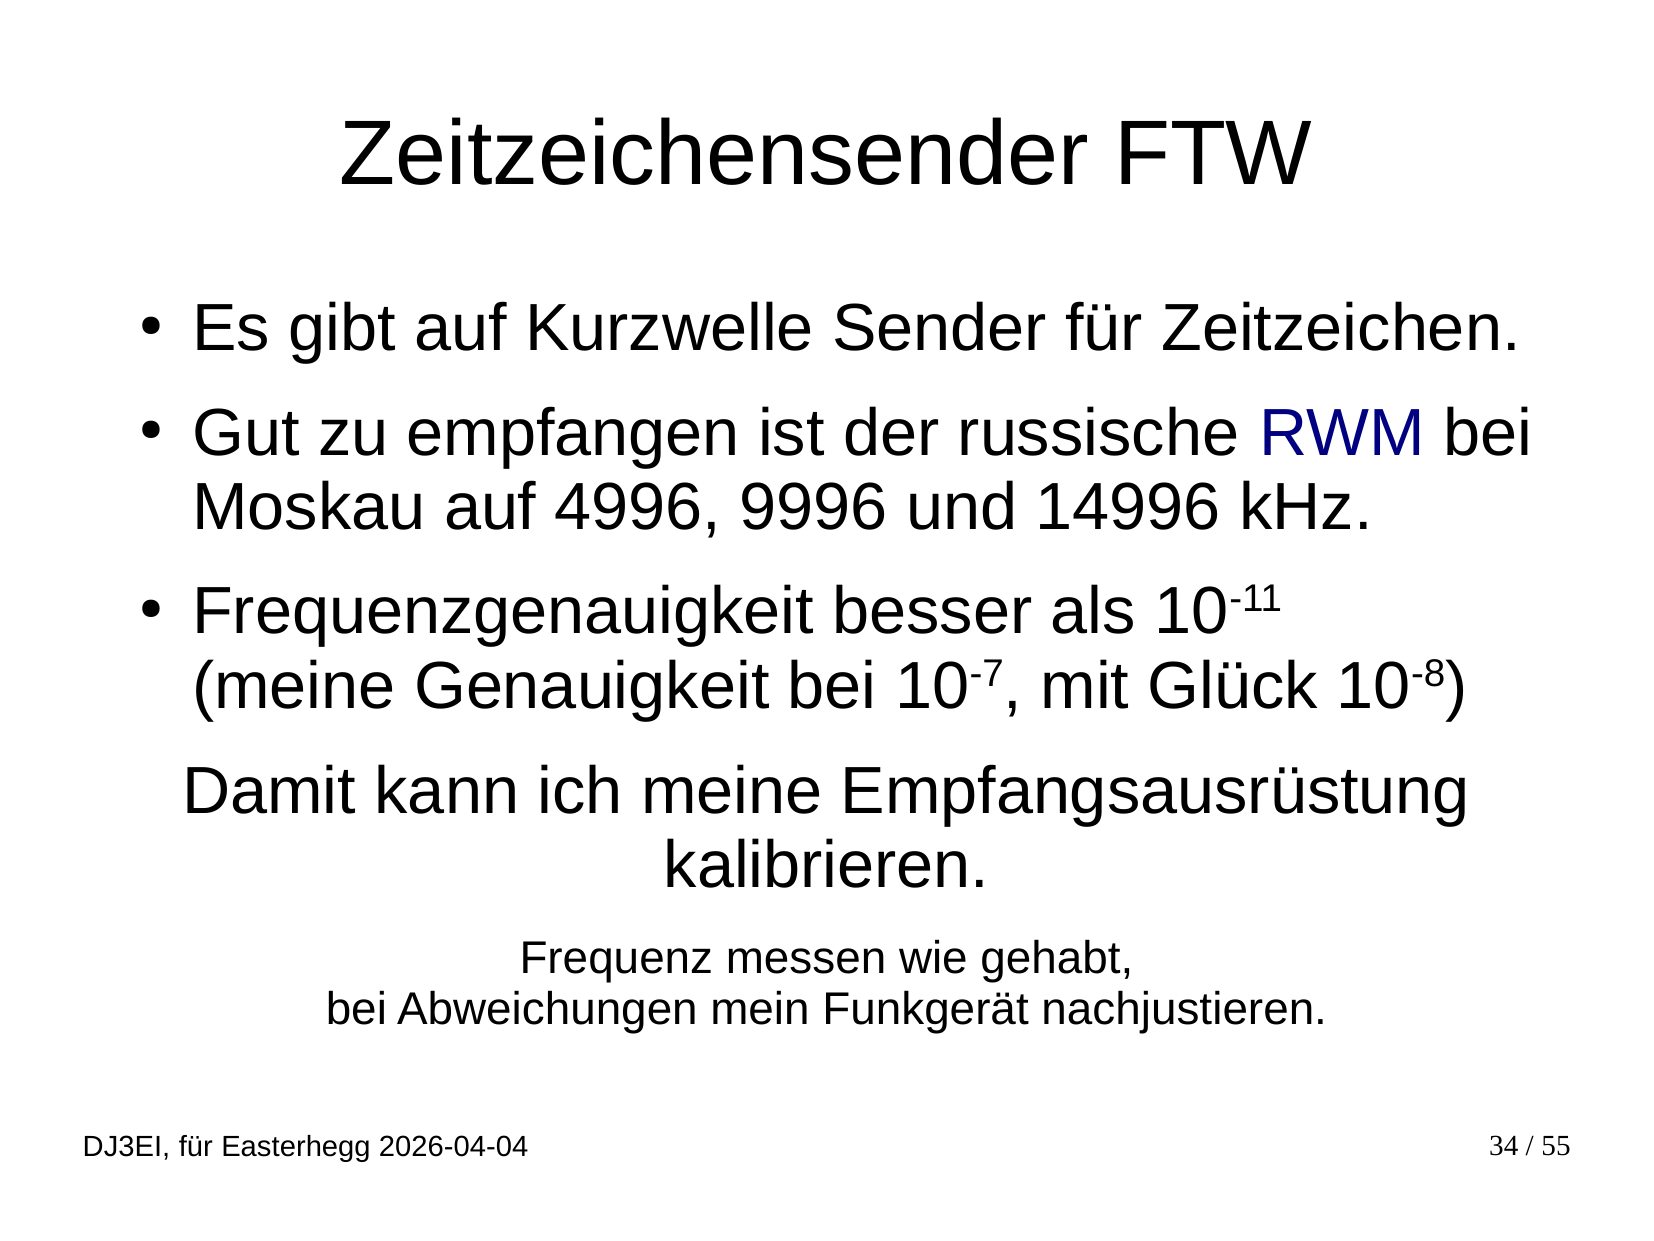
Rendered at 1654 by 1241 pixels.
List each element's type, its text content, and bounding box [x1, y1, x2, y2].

title Zeitzeichensender FTW [82, 49, 1571, 257]
list Es gibt auf Kurzwelle Sender für Zeitzeichen. Gut zu empfangen ist der russische RWM bei Moskau auf 4996, 9996 und 14996 kHz. Frequenzgenauigkeit besser als 10-11 (meine Genauigkeit bei 10-7, mit Glück 10-8) Damit kann ich meine Empfangsausrüstung kalibrieren. Frequenz messen wie gehabt, bei Abweichungen mein Funkgerät nachjustieren. [82, 290, 1571, 1102]
